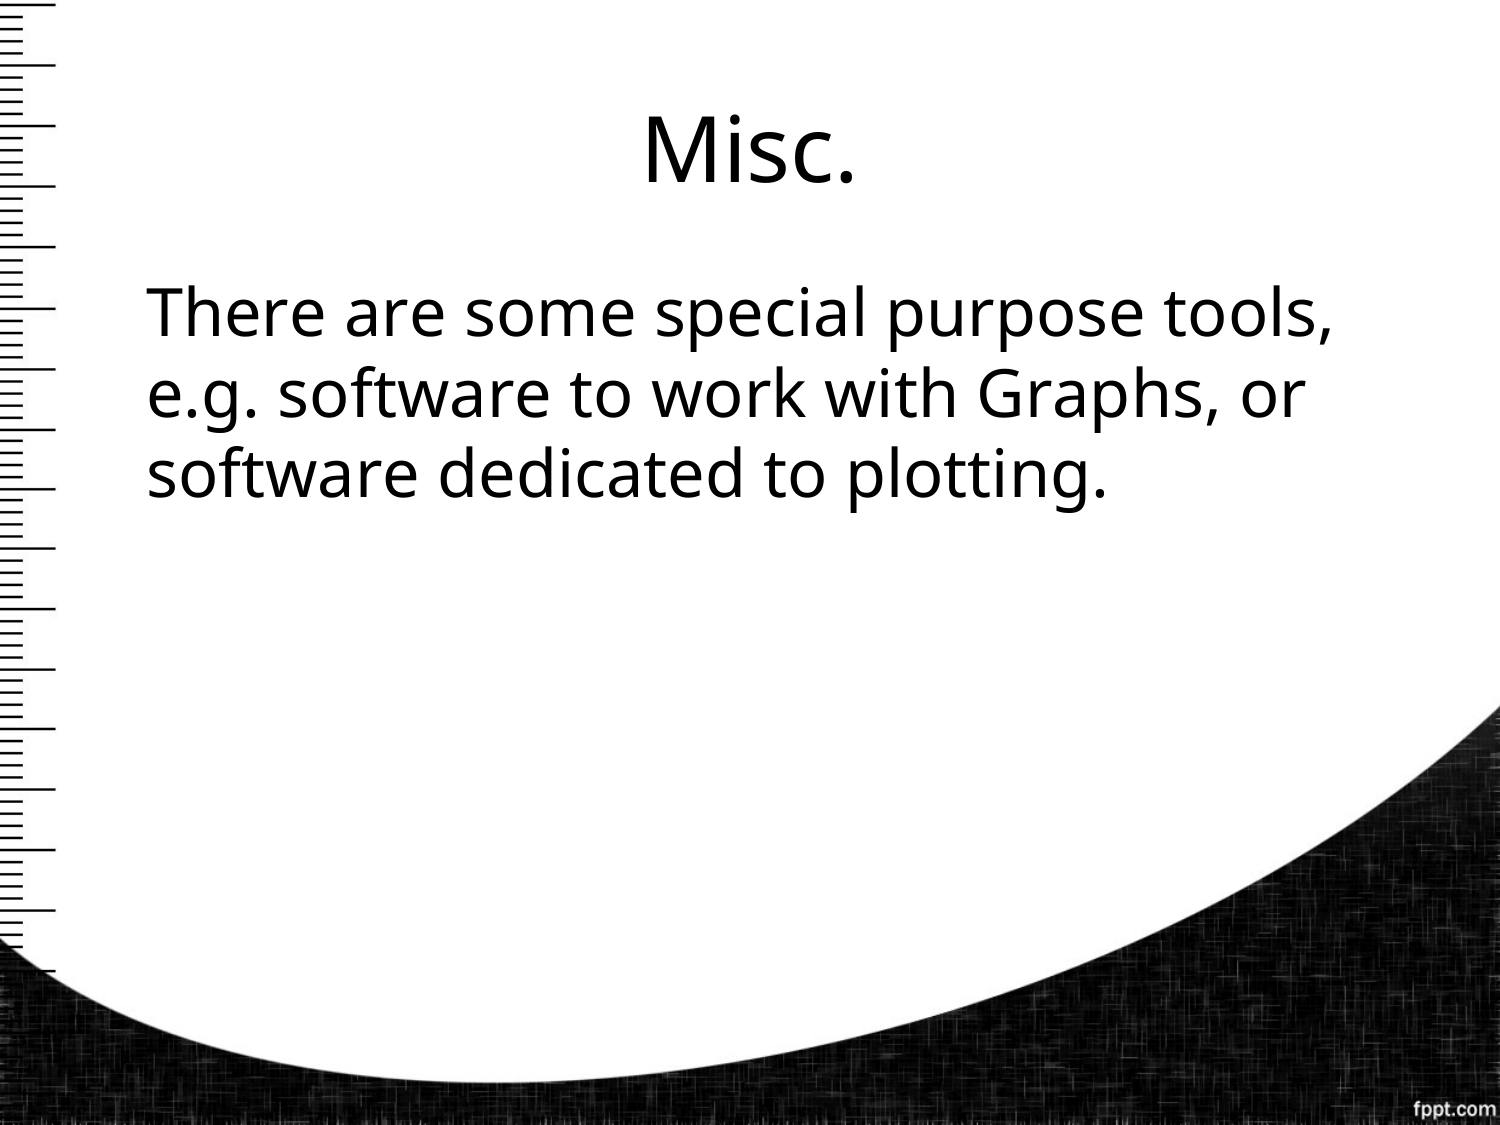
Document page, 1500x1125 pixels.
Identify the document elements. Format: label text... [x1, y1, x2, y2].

list There are some special purpose tools, e.g. software to work with Graphs, or software dedicated to plotting. [75, 262, 1426, 1020]
picture [0, 0, 1500, 1125]
title Misc. [75, 44, 1426, 248]
